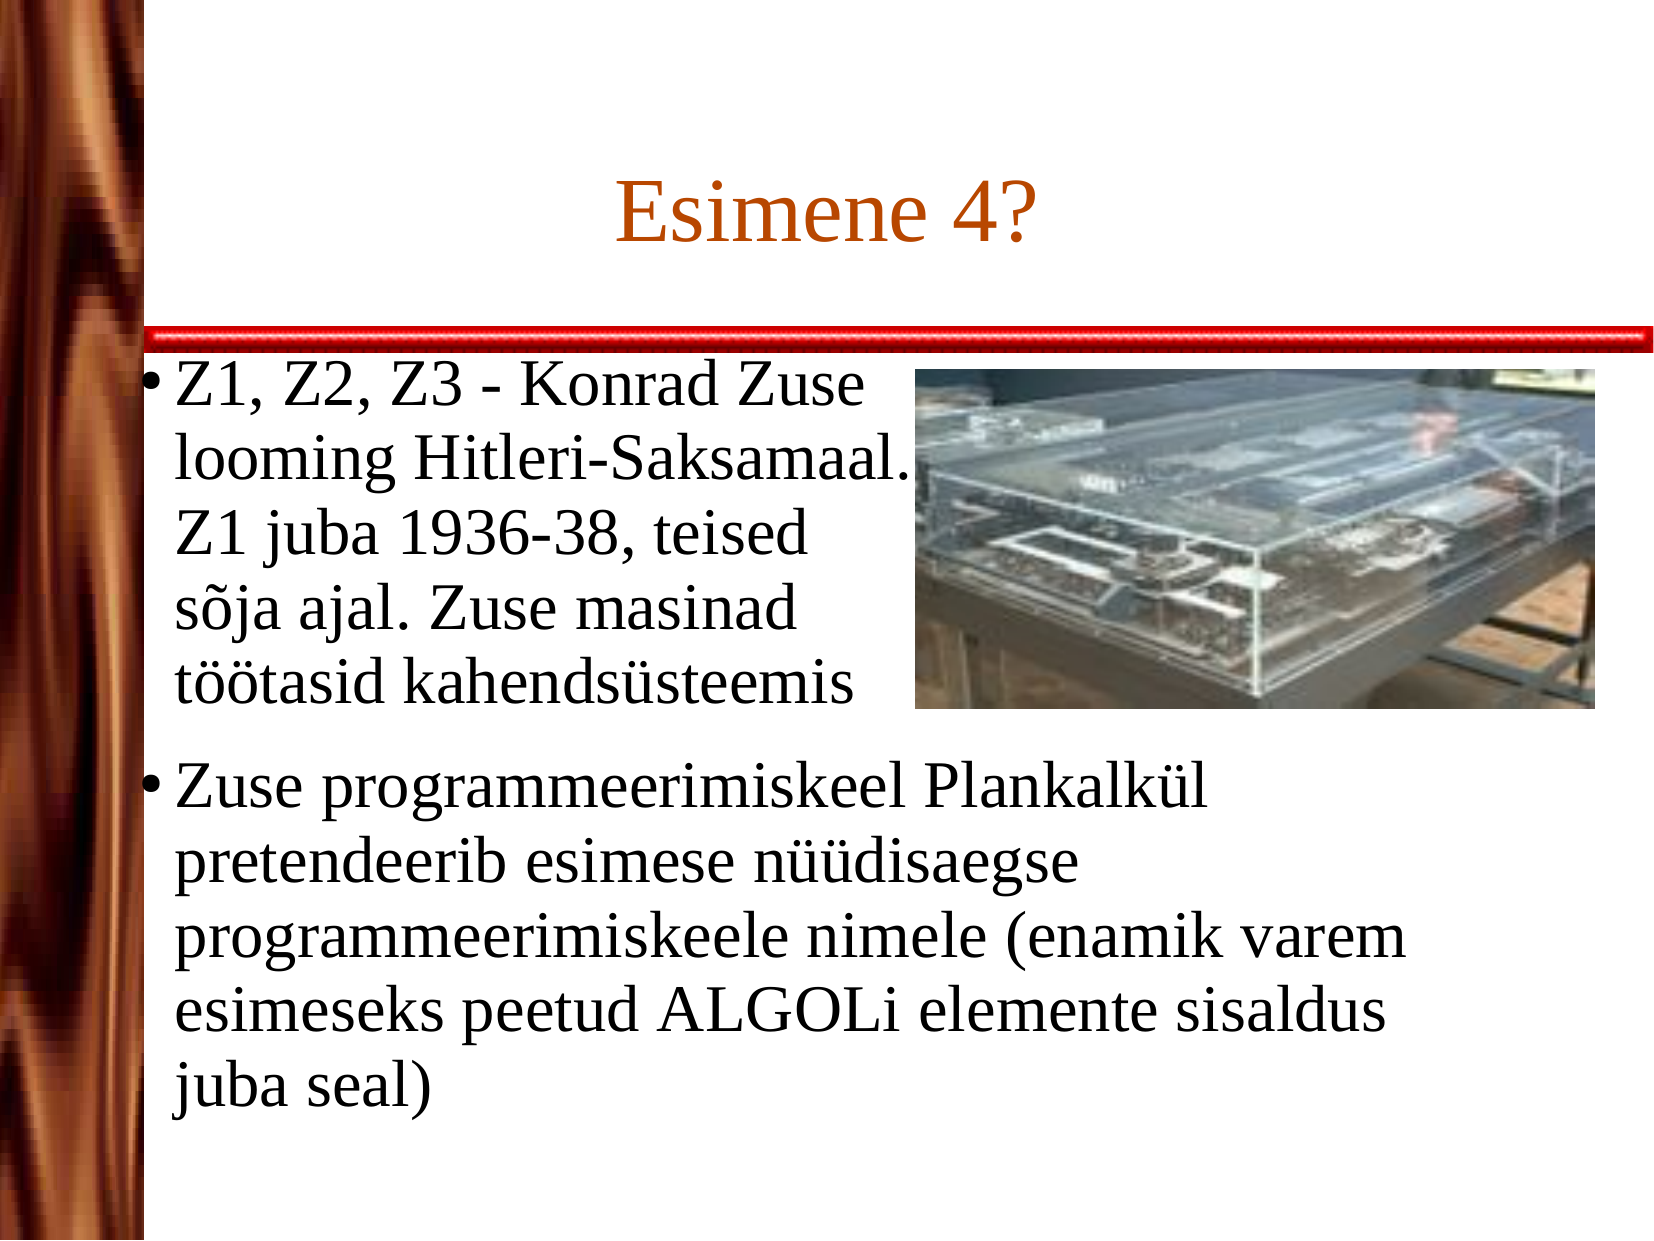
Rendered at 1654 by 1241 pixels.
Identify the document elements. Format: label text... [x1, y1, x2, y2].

title Esimene 4? [121, 100, 1533, 312]
list Z1, Z2, Z3 - Konrad Zuse looming Hitleri-Saksamaal. Z1 juba 1936-38, teised sõja ajal. Zuse masinad töötasid kahendsüsteemis Zuse programmeerimiskeel Plankalkül pretendeerib esimese nüüdisaegse programmeerimiskeele nimele (enamik varem esimeseks peetud ALGOLi elemente sisaldus juba seal) [103, 344, 1516, 1126]
picture [0, 0, 1654, 1240]
picture [915, 369, 1595, 709]
